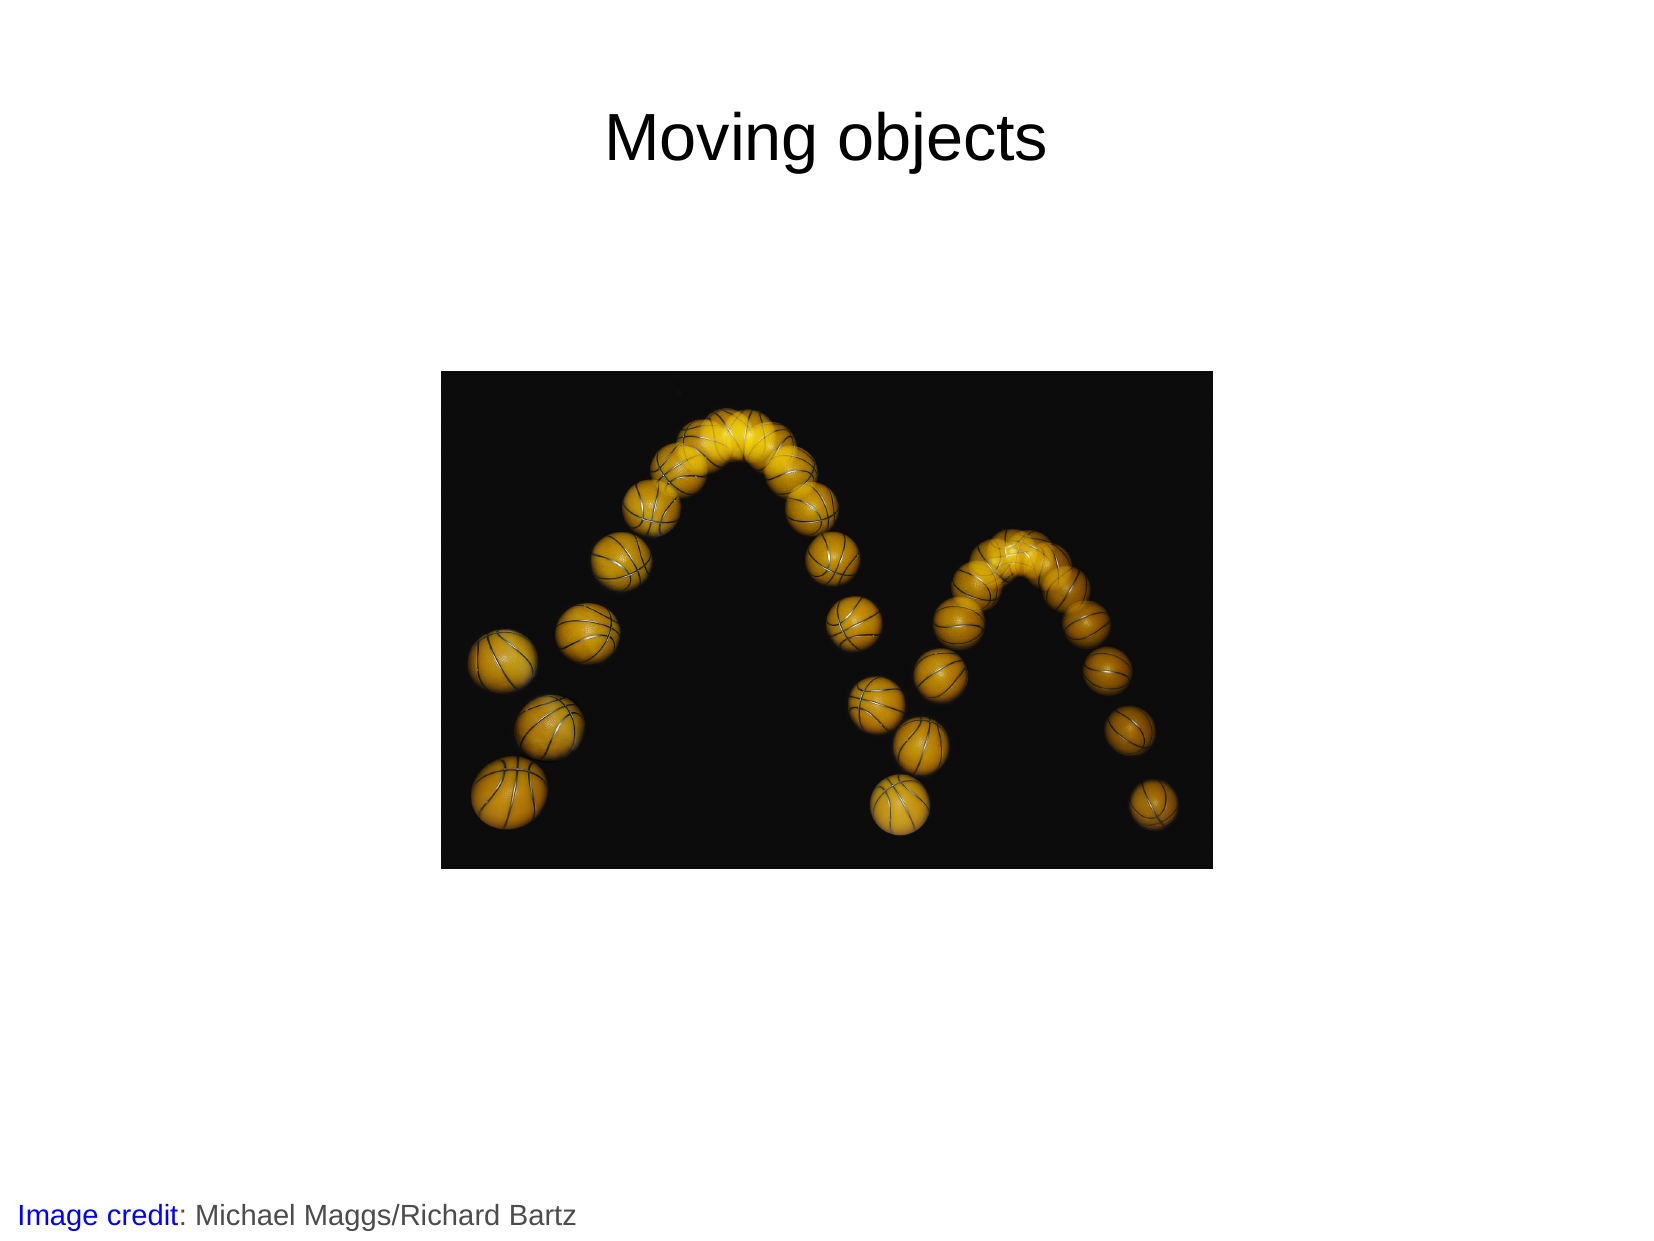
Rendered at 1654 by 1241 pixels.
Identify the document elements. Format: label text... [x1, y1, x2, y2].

subtitle Moving objects [82, 49, 1571, 226]
picture [441, 371, 1213, 869]
text_box Image credit: Michael Maggs/Richard Bartz [2, 1191, 1163, 1240]
